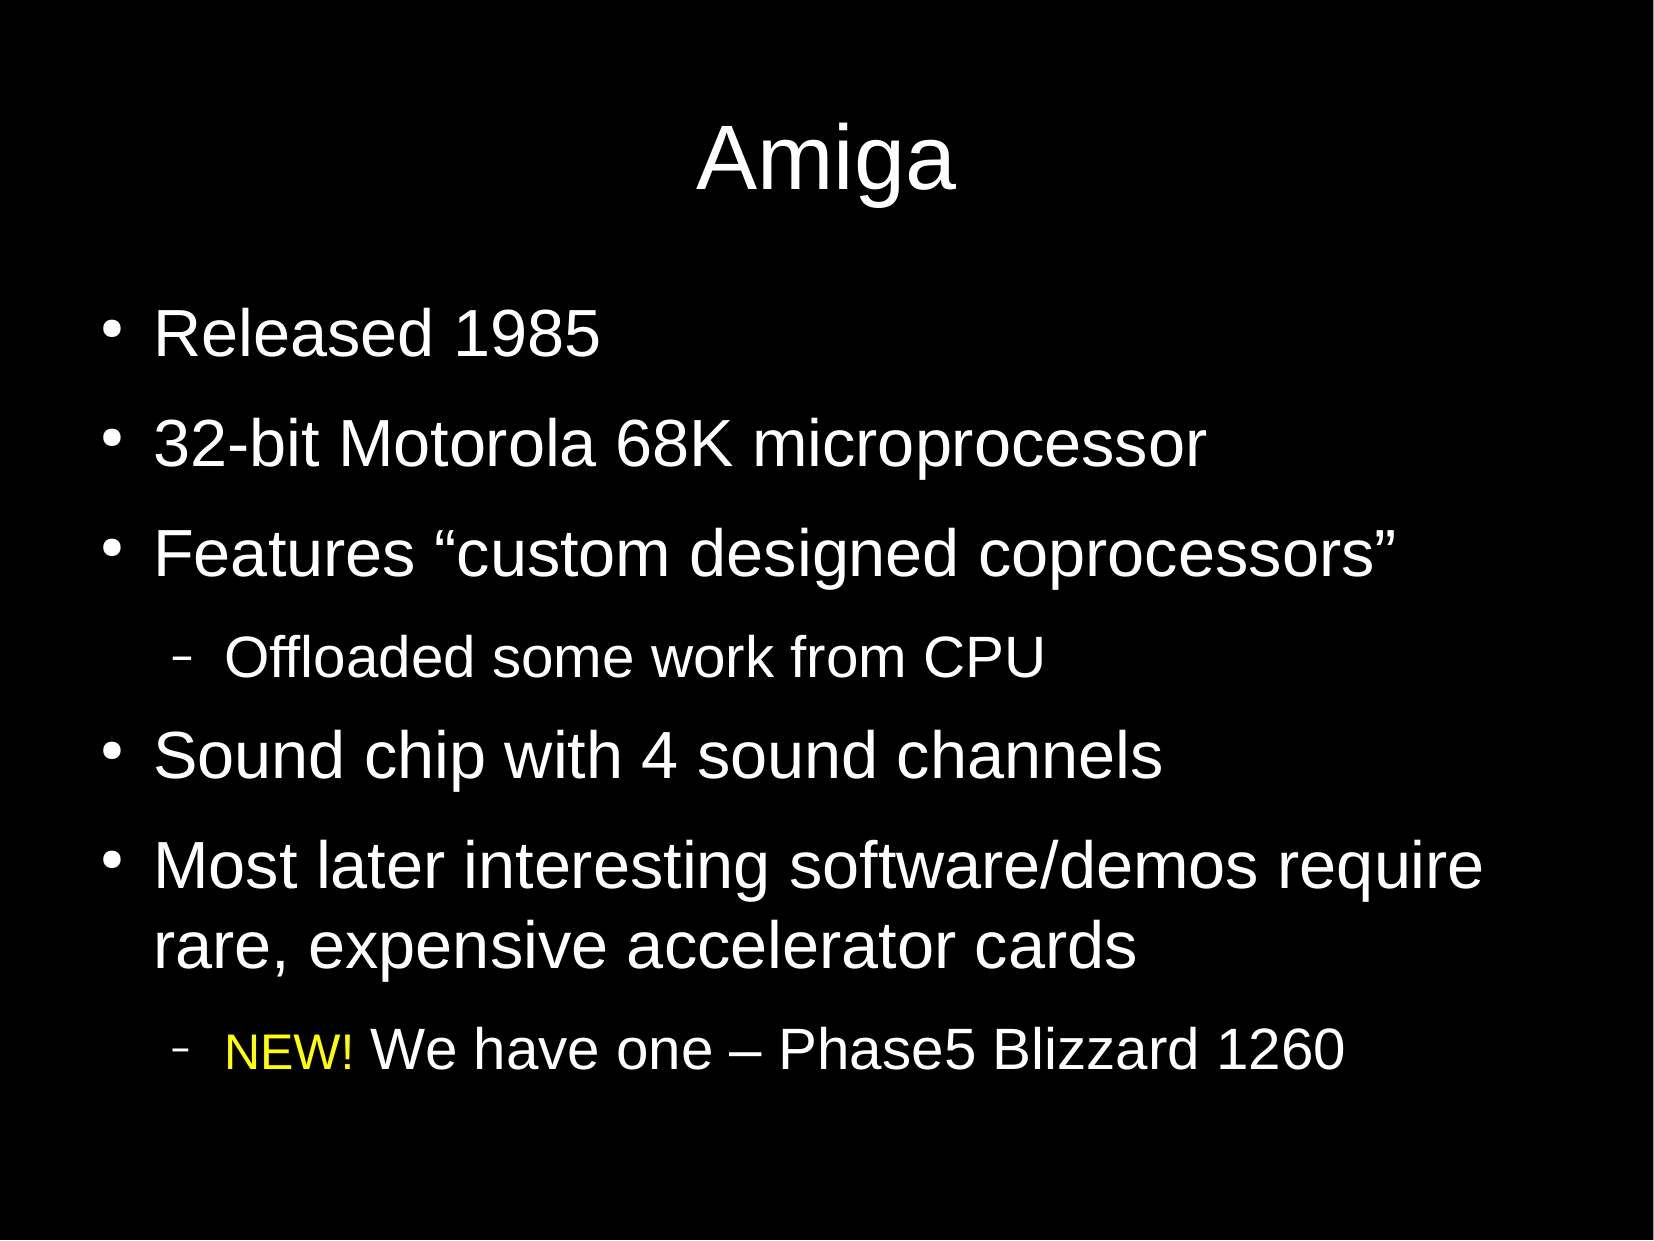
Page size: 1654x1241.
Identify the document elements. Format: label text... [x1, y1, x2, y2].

title Amiga [82, 49, 1571, 257]
list Released 1985 32-bit Motorola 68K microprocessor Features “custom designed coprocessors” Offloaded some work from CPU Sound chip with 4 sound channels Most later interesting software/demos require rare, expensive accelerator cards NEW! We have one – Phase5 Blizzard 1260 [82, 290, 1571, 1109]
